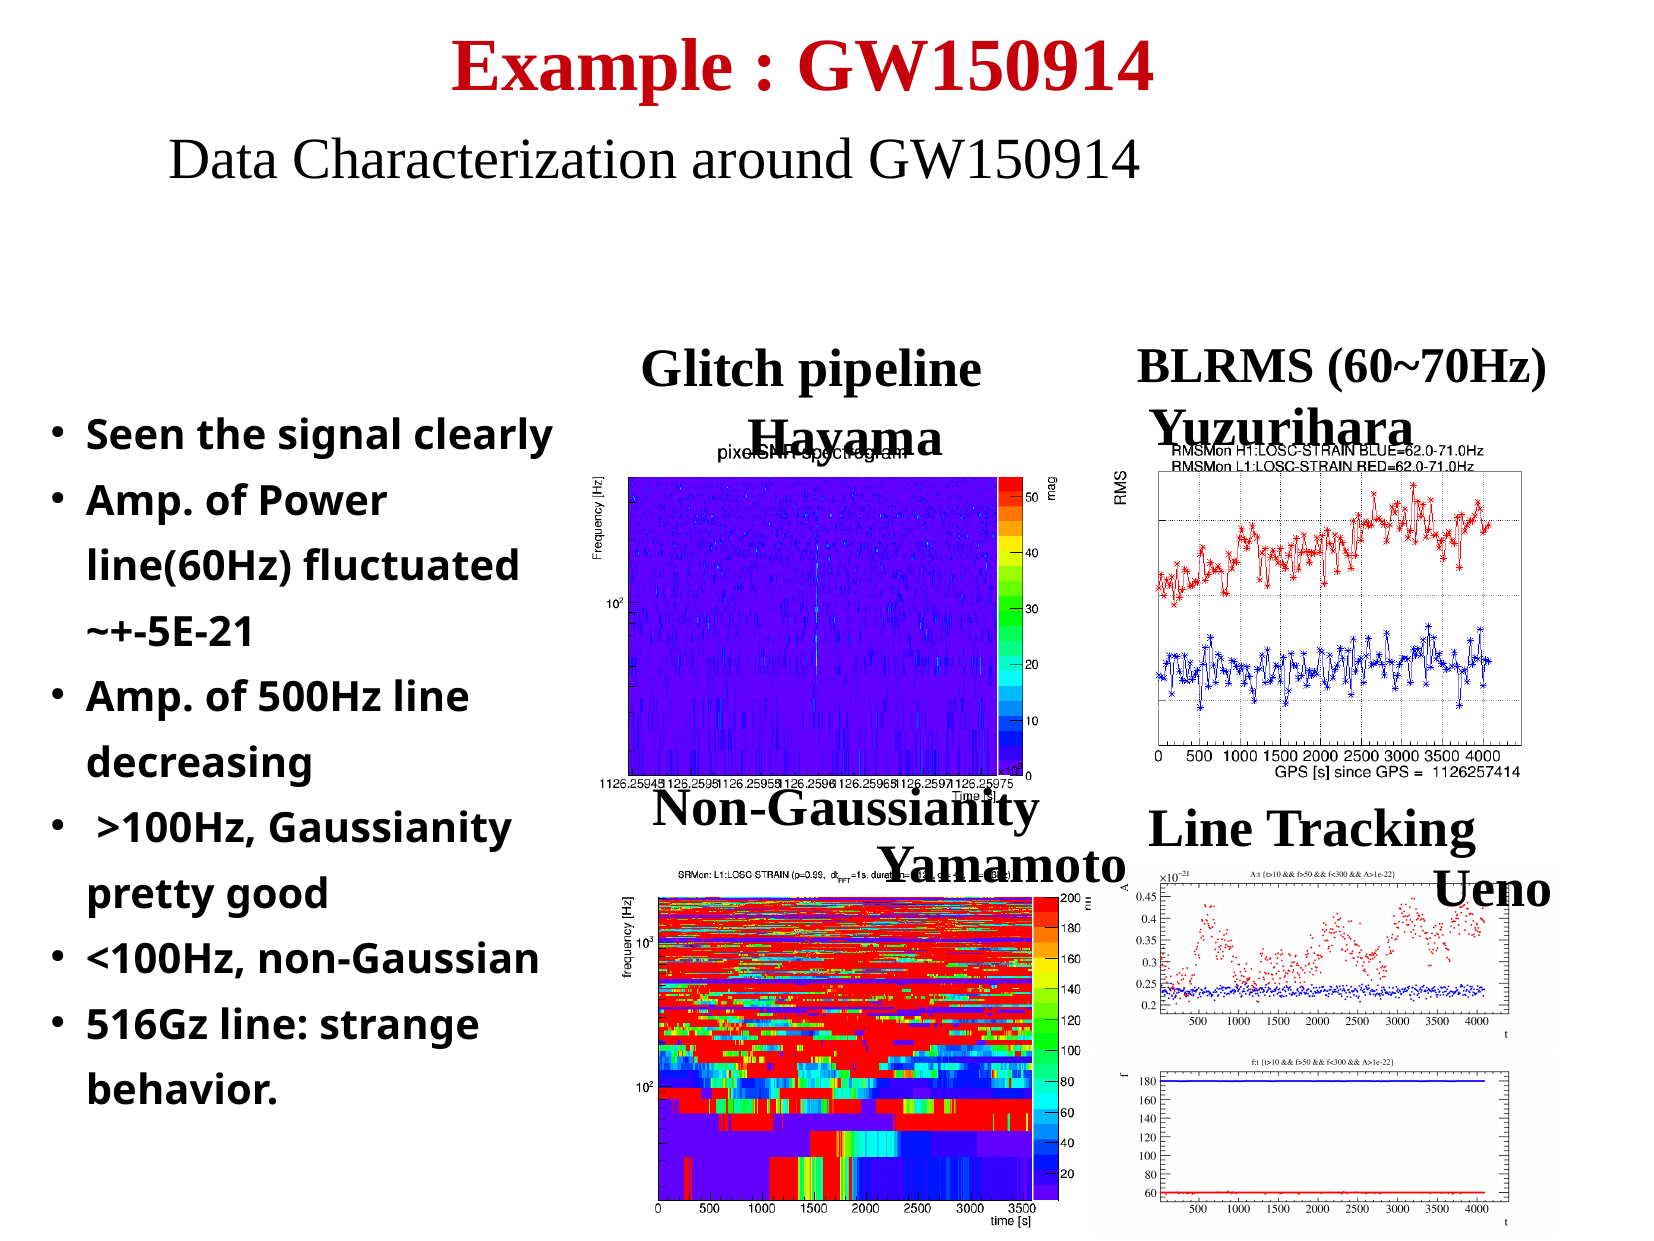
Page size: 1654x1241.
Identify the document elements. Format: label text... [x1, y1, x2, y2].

text_box Data Characterization around GW150914 [153, 119, 1252, 251]
text_box Hayama [732, 399, 1021, 494]
text_box Seen the signal clearly Amp. of Power line(60Hz) fluctuated ~+-5E-21 Amp. of 500Hz line decreasing >100Hz, Gaussianity pretty good <100Hz, non-Gaussian 516Gz line: strange behavior. [35, 389, 579, 1087]
text_box Ueno [1417, 850, 1630, 945]
title Example : GW150914 [59, 10, 1548, 121]
text_box Non-Gaussianity [637, 769, 1099, 864]
picture [1086, 436, 1569, 780]
picture [579, 439, 1075, 813]
text_box Yuzurihara [1133, 389, 1512, 484]
text_box Glitch pipeline [625, 330, 1087, 425]
text_box Line Tracking [1133, 791, 1595, 886]
text_box Yamamoto [862, 826, 1170, 921]
picture [578, 859, 1560, 1238]
text_box BLRMS (60~70Hz) [1122, 330, 1583, 419]
